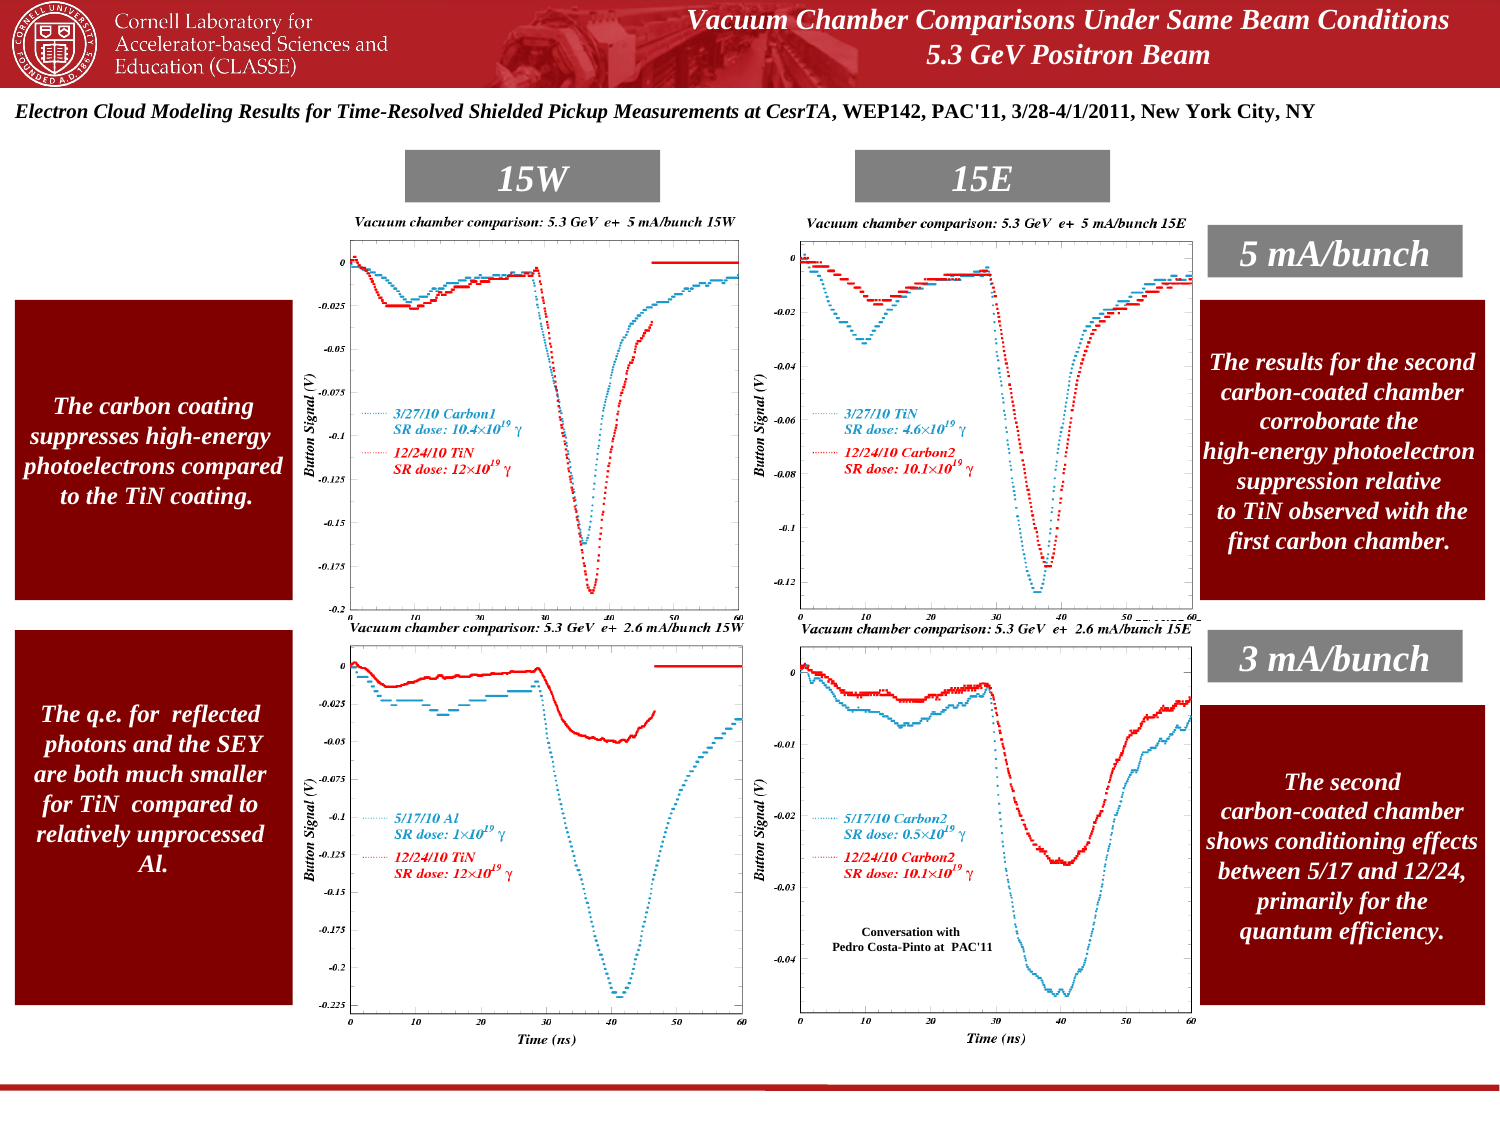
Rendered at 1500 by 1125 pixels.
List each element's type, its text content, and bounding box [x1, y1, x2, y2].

text_box 15E [855, 149, 1111, 203]
text_box The results for the second carbon-coated chamber corroborate the high-energy photoelectron suppression relative to TiN observed with the first carbon chamber. [1200, 299, 1486, 601]
text_box 15W [405, 149, 661, 203]
text_box Conversation with Pedro Costa-Pinto at PAC'11 [781, 916, 1044, 961]
picture [300, 215, 1201, 1051]
text_box The carbon coating suppresses high-energy photoelectrons compared to the TiN coating. [14, 299, 293, 601]
text_box Electron Cloud Modeling Results for Time-Resolved Shielded Pickup Measurements at CesrTA, WEP142, PAC'11, 3/28-4/1/2011, New York City, NY [0, 90, 1463, 130]
text_box Vacuum Chamber Comparisons Under Same Beam Conditions 5.3 GeV Positron Beam [637, 0, 1500, 136]
text_box 5 mA/bunch [1207, 224, 1463, 278]
text_box The q.e. for reflected photons and the SEY are both much smaller for TiN compared to relatively unprocessed Al. [14, 630, 293, 1006]
text_box The second carbon-coated chamber shows conditioning effects between 5/17 and 12/24, primarily for the quantum efficiency. [1200, 705, 1486, 1006]
picture [0, 0, 637, 88]
text_box 3 mA/bunch [1207, 629, 1463, 683]
